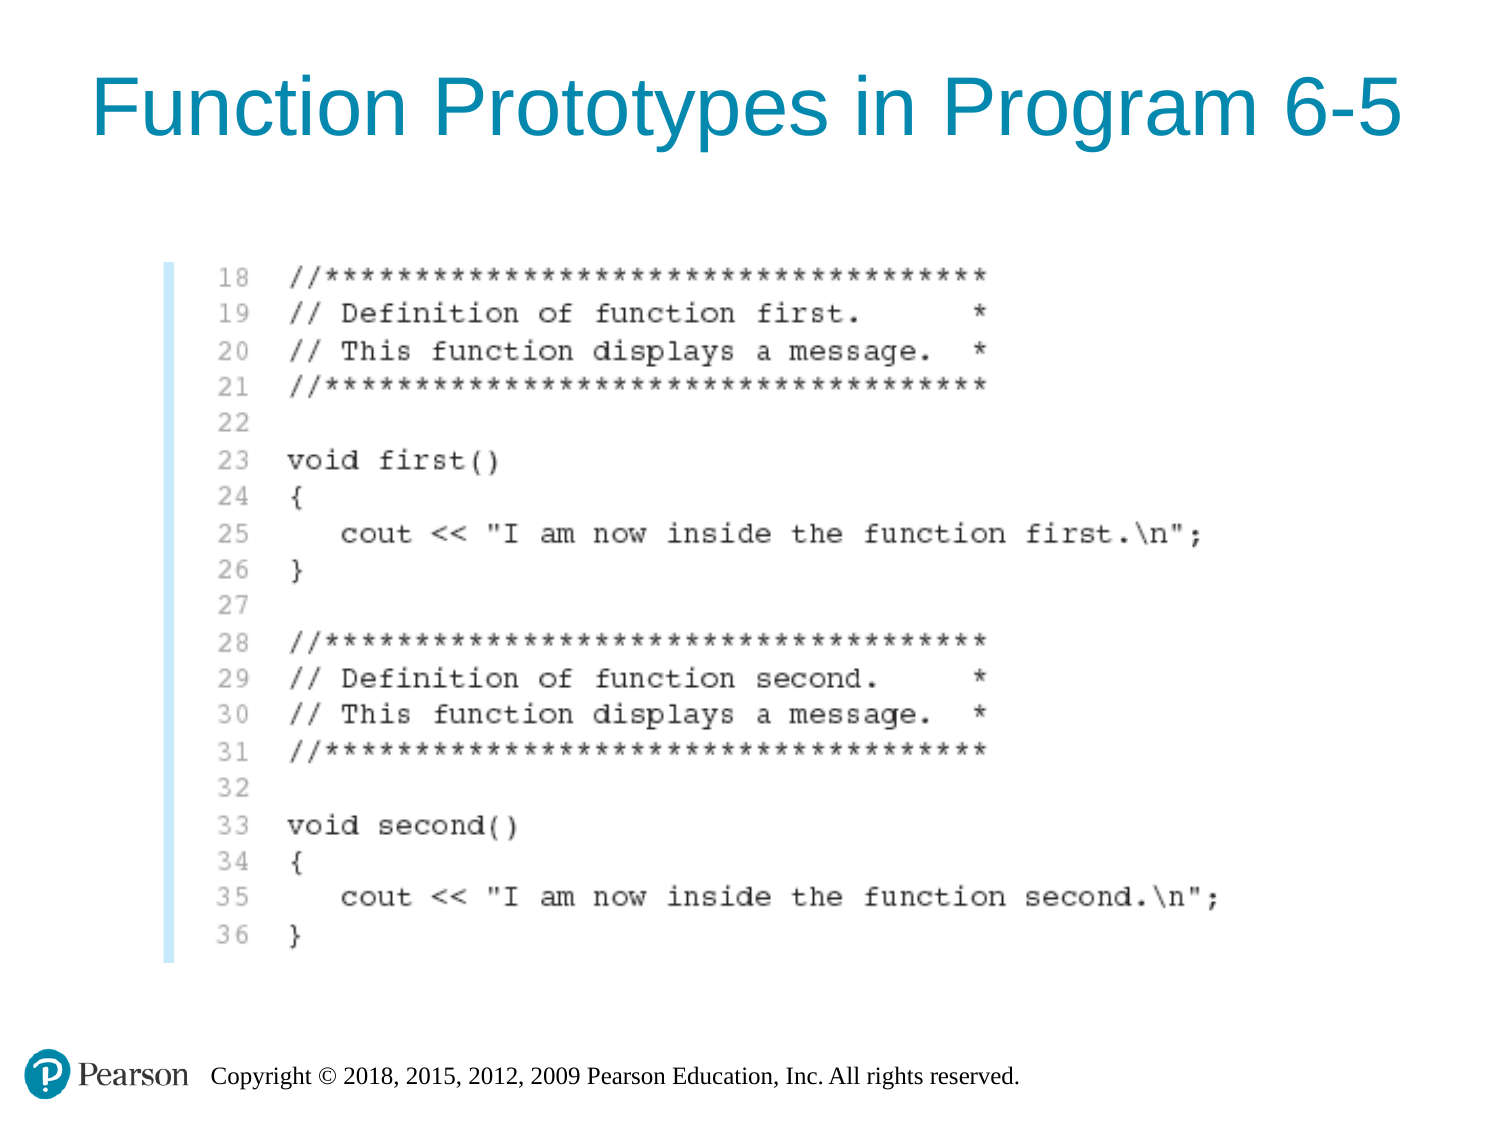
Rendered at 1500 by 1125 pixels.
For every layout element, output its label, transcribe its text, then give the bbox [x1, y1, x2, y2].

picture [162, 262, 1338, 964]
text_box Function Prototypes in Program 6-5 [75, 45, 1426, 233]
